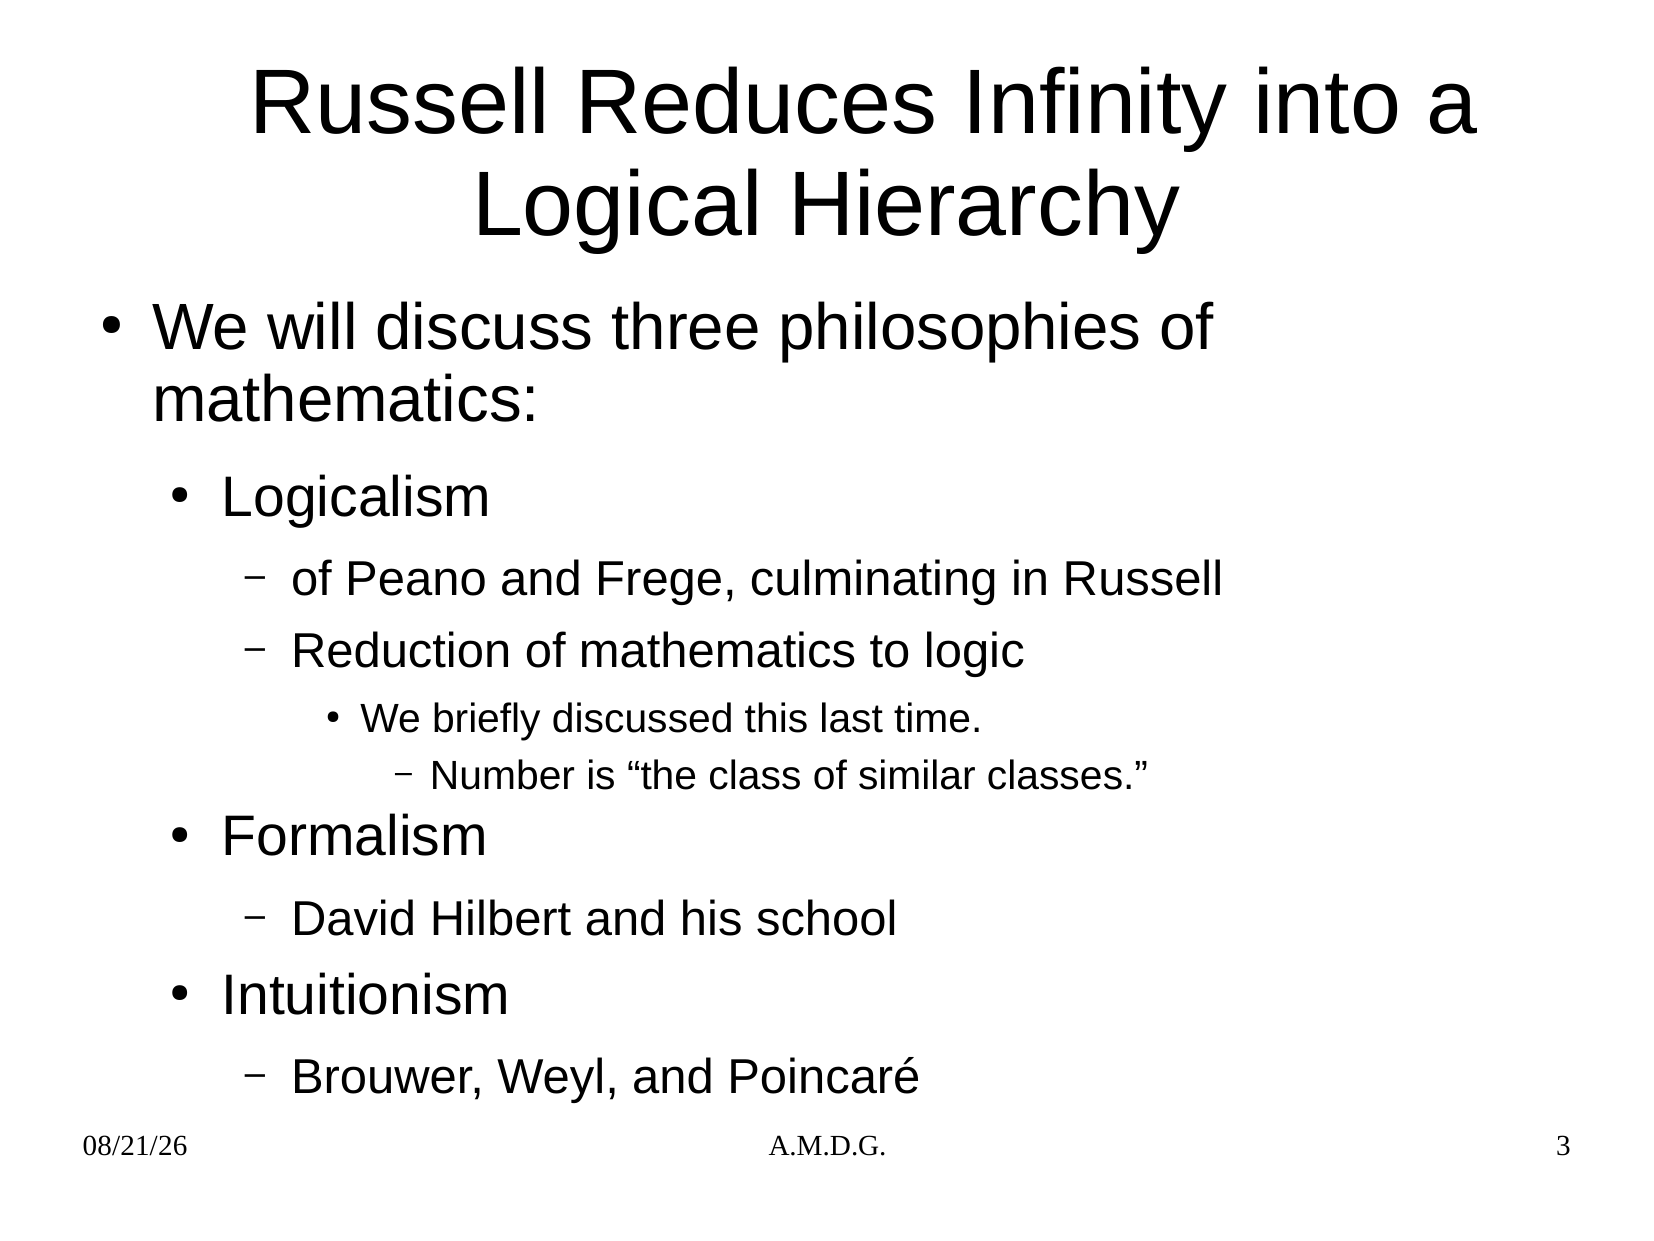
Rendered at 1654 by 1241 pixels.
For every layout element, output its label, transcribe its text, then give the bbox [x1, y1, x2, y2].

title Russell Reduces Infinity into a Logical Hierarchy [82, 49, 1571, 257]
list We will discuss three philosophies of mathematics: Logicalism of Peano and Frege, culminating in Russell Reduction of mathematics to logic We briefly discussed this last time. Number is “the class of similar classes.” Formalism David Hilbert and his school Intuitionism Brouwer, Weyl, and Poincaré [82, 290, 1571, 1109]
